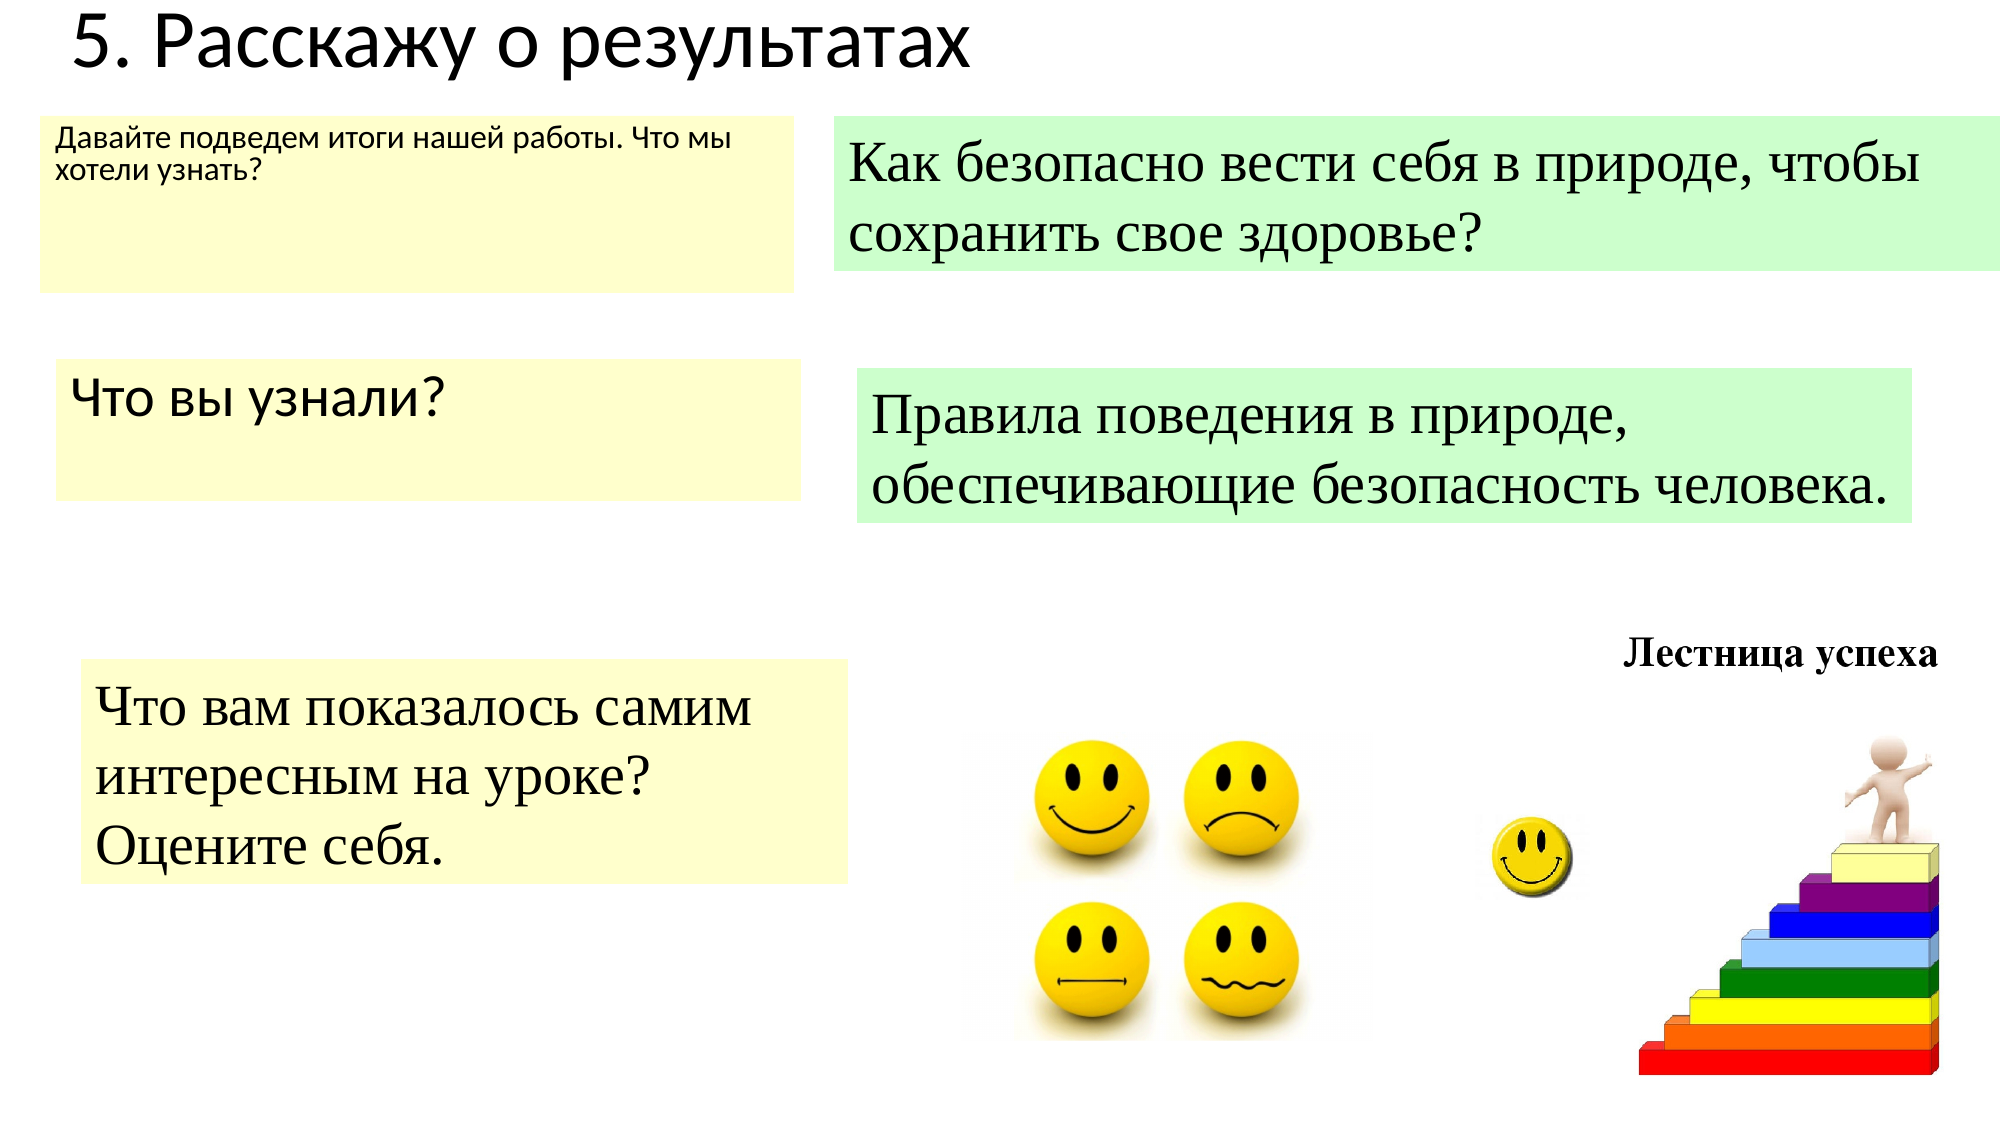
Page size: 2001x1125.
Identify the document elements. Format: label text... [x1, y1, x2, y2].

title 5. Расскажу о результатах [55, 0, 1781, 100]
picture [961, 732, 1373, 1041]
text_box Давайте подведем итоги нашей работы. Что мы хотели узнать? [40, 115, 794, 293]
text_box Как безопасно вести себя в природе, чтобы сохранить свое здоровье? [834, 116, 2000, 271]
text_box Правила поведения в природе, обеспечивающие безопасность человека. [857, 368, 1912, 523]
picture [1438, 600, 2000, 1114]
text_box Что вам показалось самим интересным на уроке? Оцените себя. [81, 659, 848, 884]
text_box Что вы узнали? [56, 359, 801, 501]
